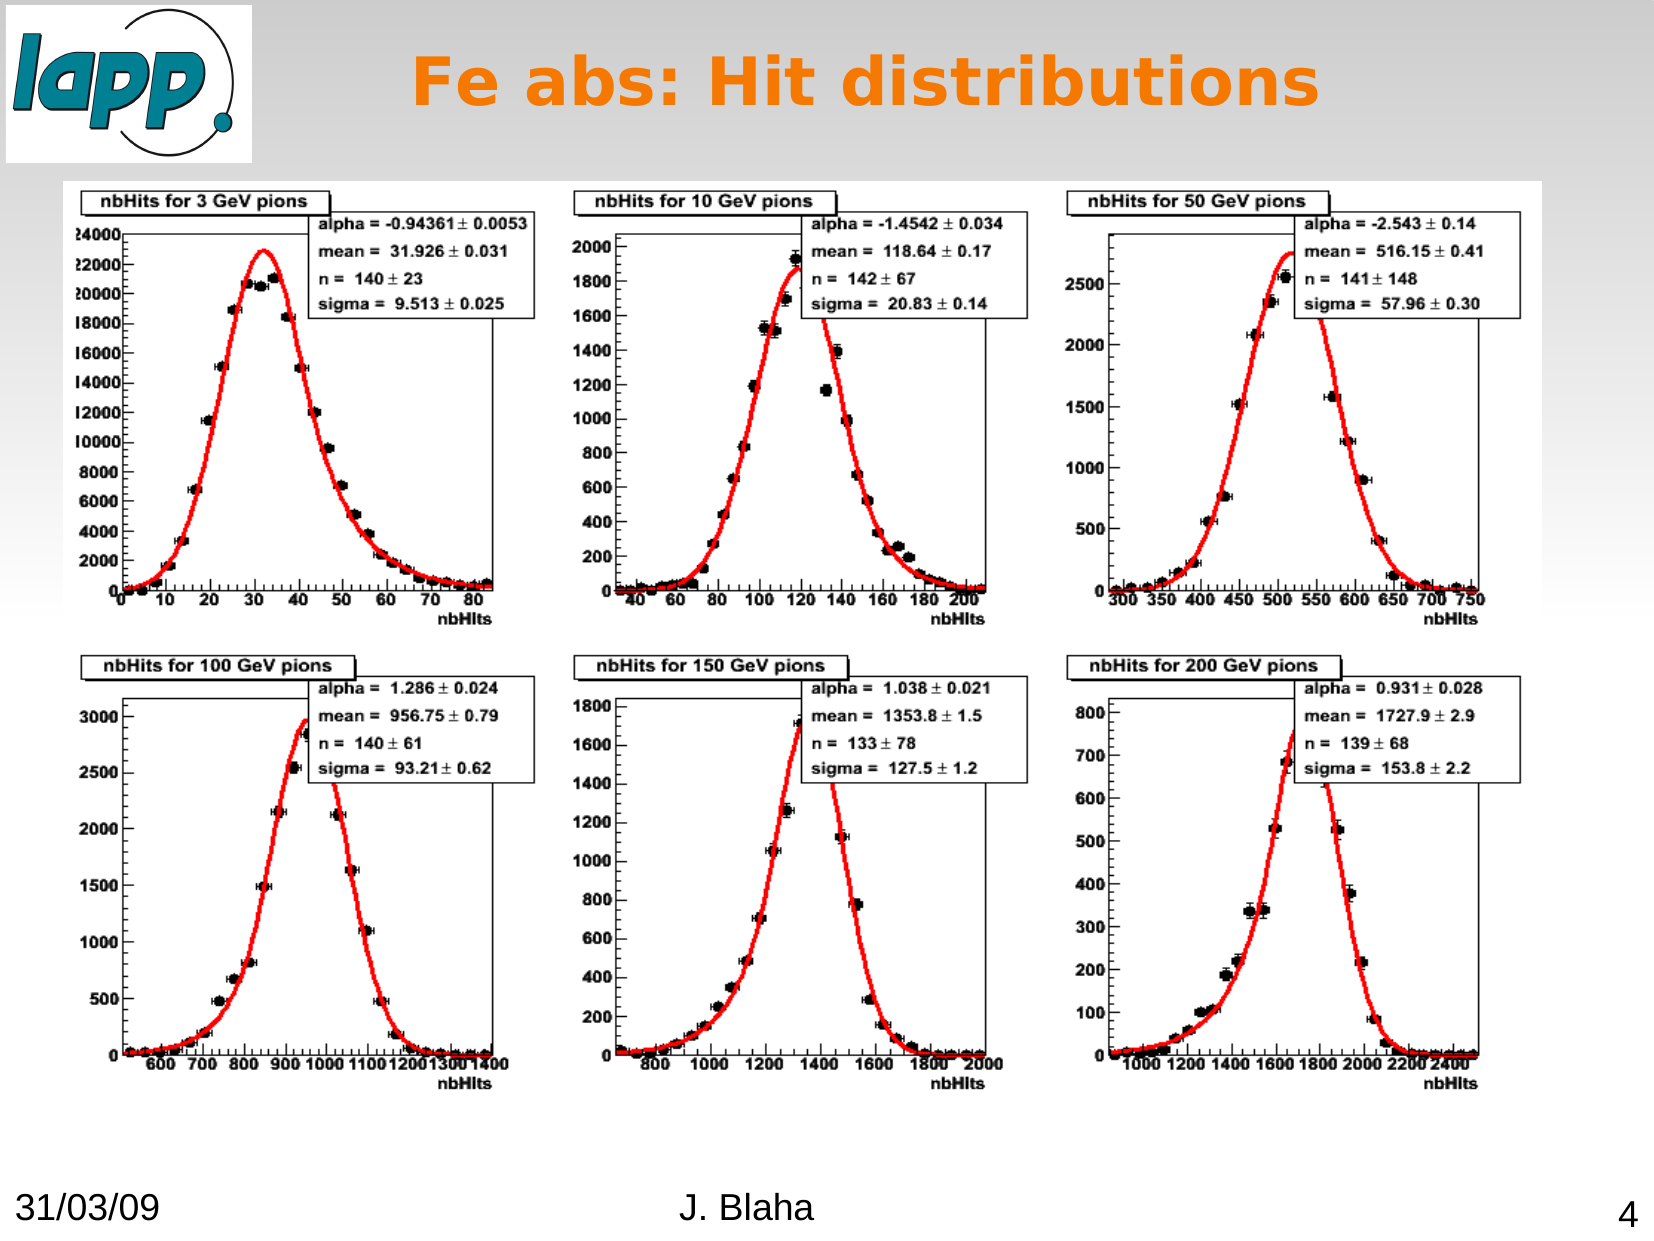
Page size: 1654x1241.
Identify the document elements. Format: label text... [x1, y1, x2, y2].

title Fe abs: Hit distributions [148, 8, 1654, 157]
text_box J. Blaha [653, 1179, 1000, 1241]
picture [5, 5, 252, 163]
text_box 2 [1575, 1186, 1654, 1241]
text_box 31/03/09 [0, 1179, 177, 1241]
picture [63, 181, 1542, 1110]
